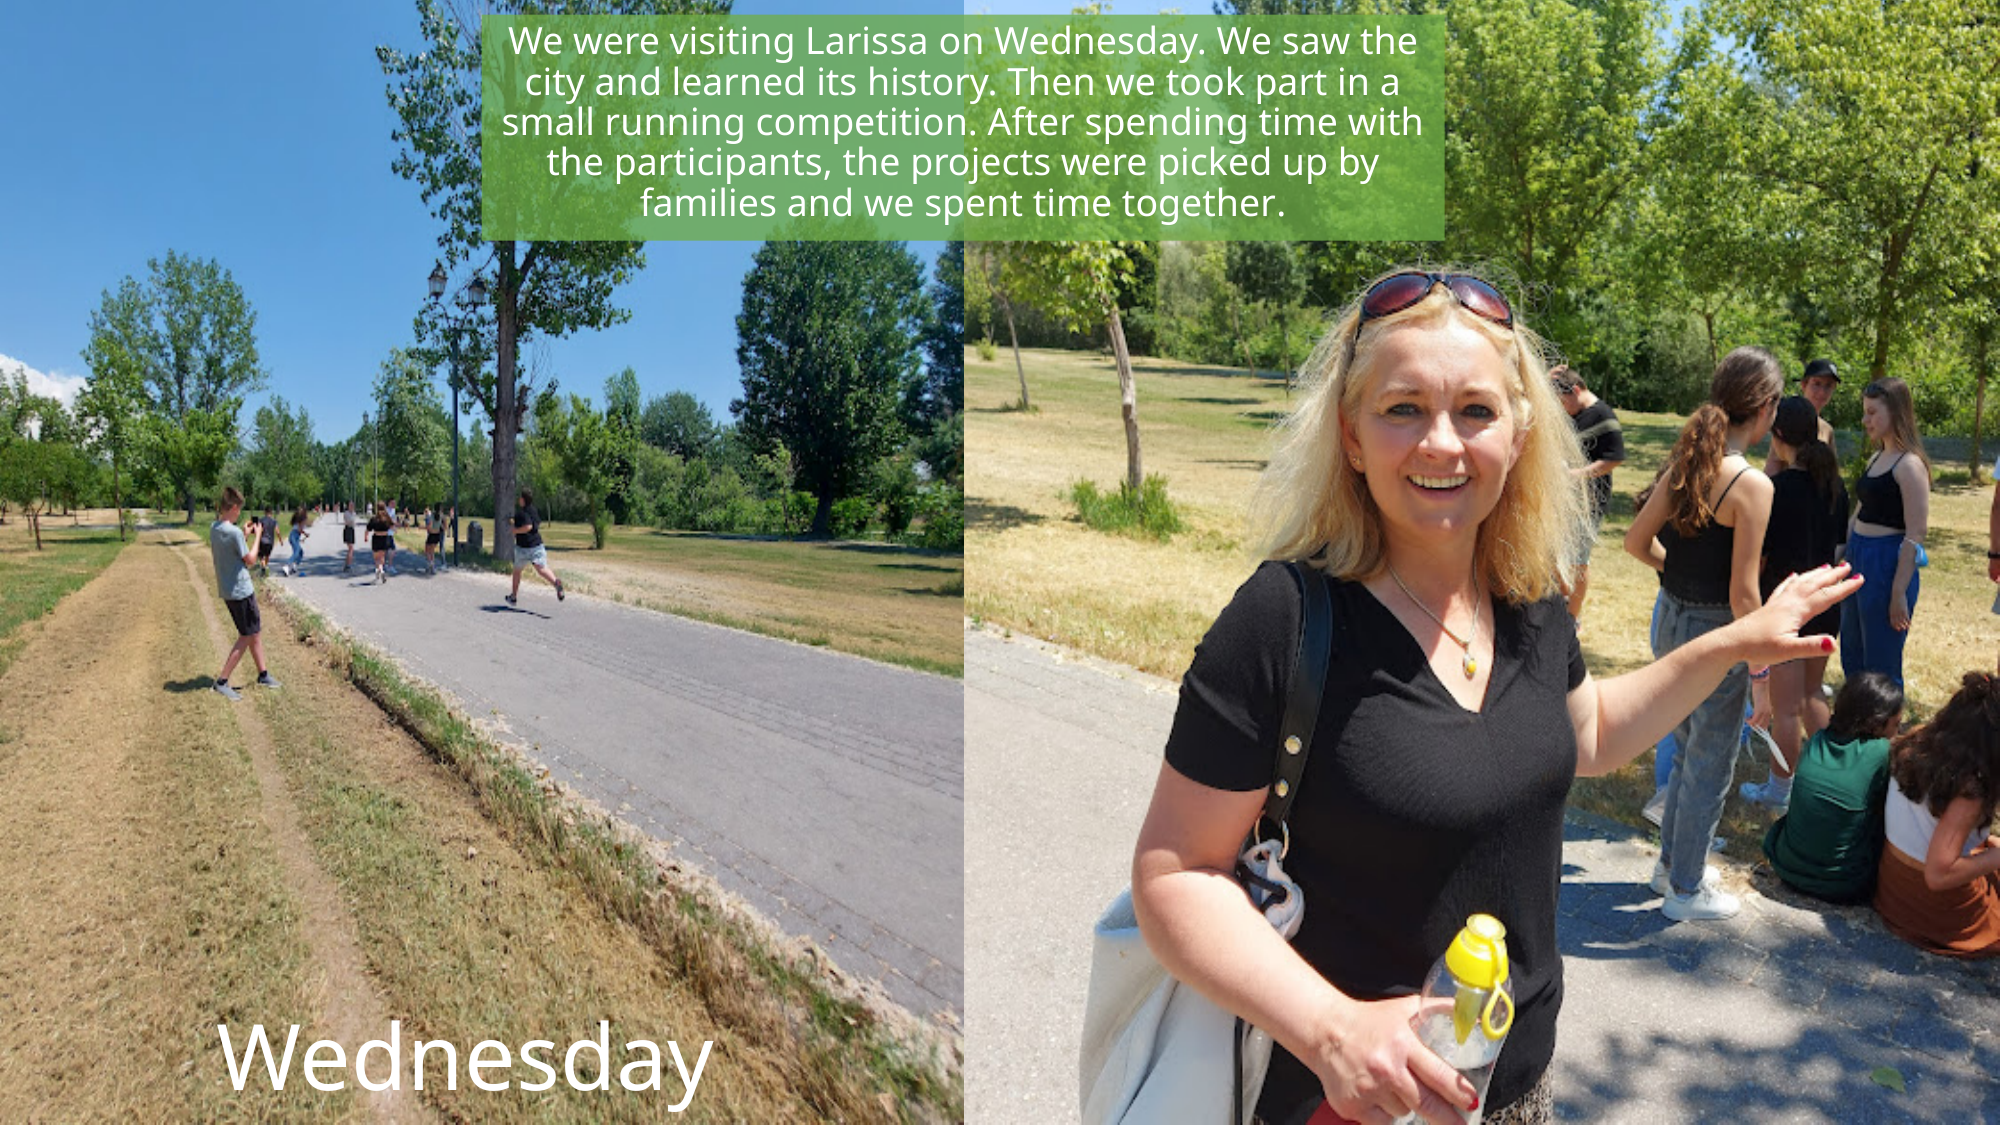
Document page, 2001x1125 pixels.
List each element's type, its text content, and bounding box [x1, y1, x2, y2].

list We were visiting Larissa on Wednesday. We saw the city and learned its history. Then we took part in a small running competition. After spending time with the participants, the projects were picked up by families and we spent time together. [481, 14, 1445, 241]
picture [0, 0, 2000, 1125]
title Wednesday [201, 996, 1927, 1125]
